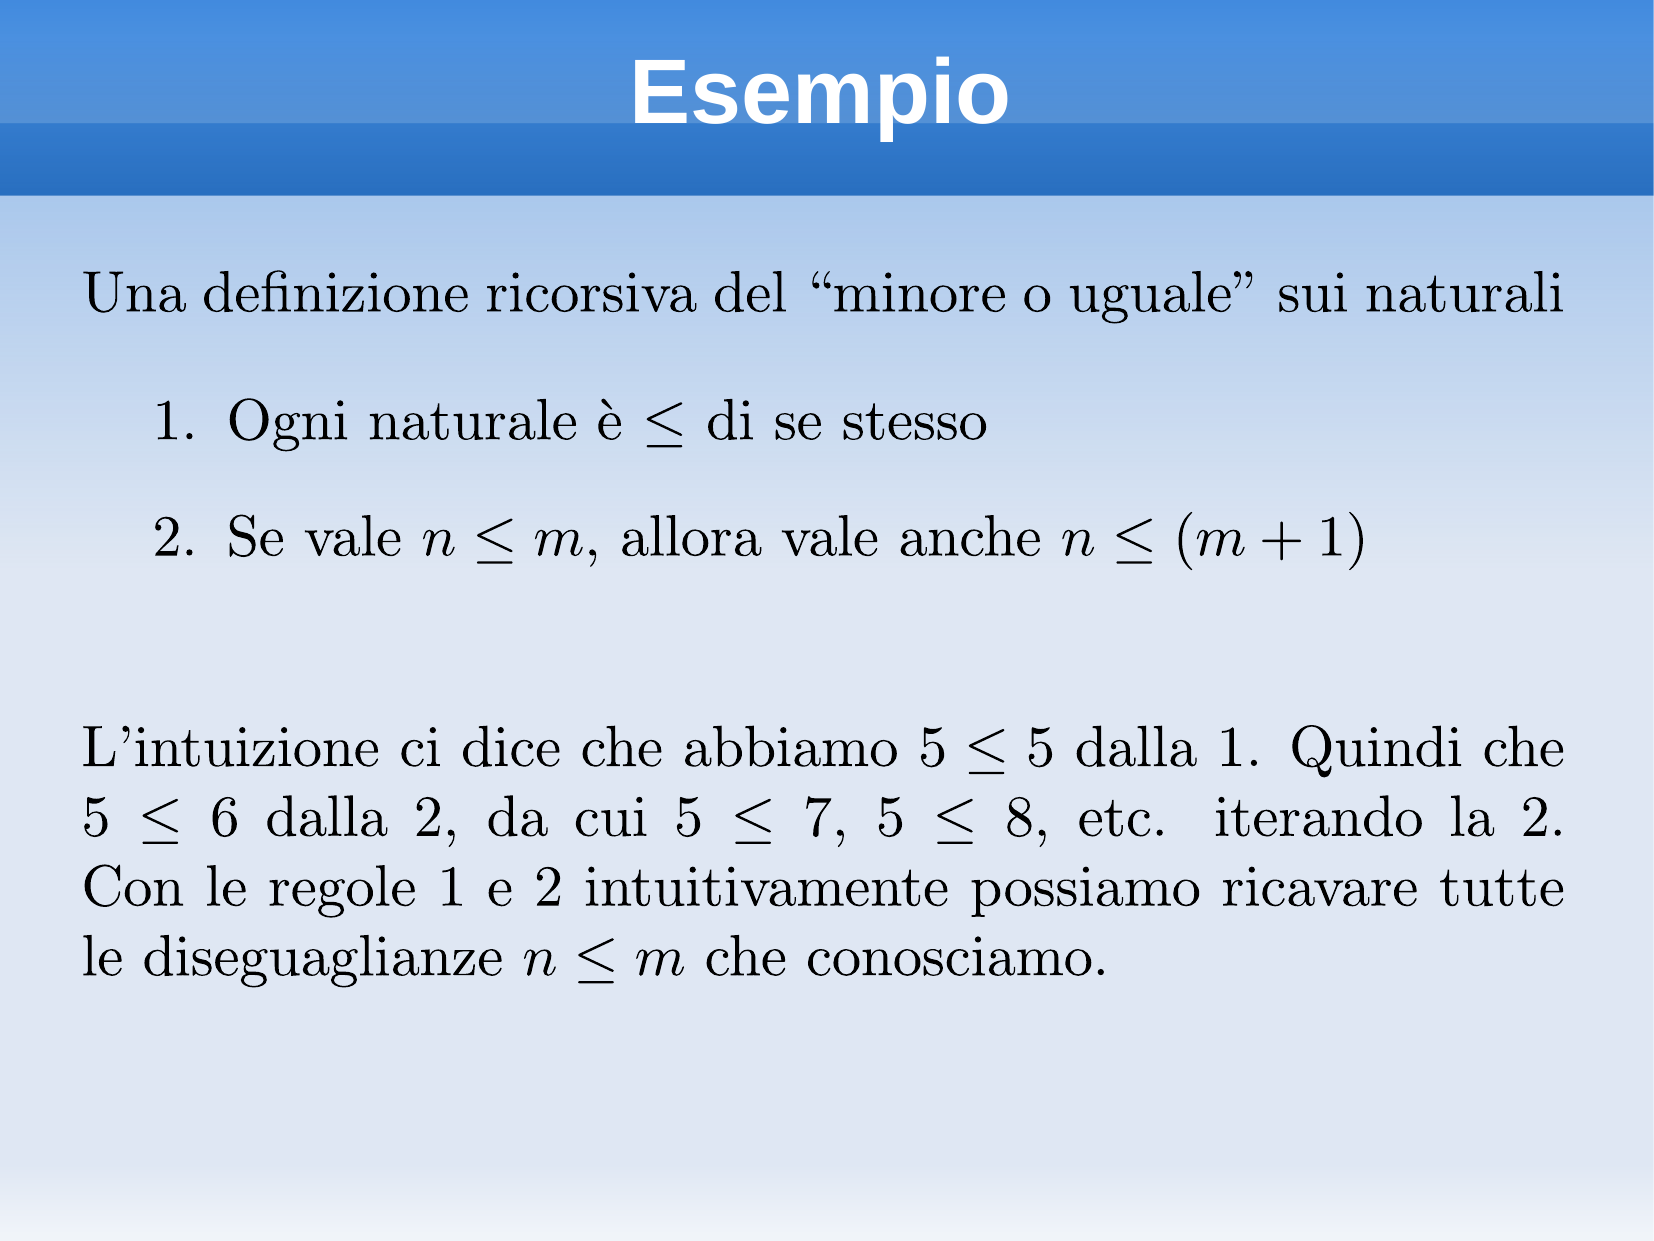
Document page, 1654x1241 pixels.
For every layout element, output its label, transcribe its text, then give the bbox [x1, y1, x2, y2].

picture [0, 0, 1654, 1241]
title Esempio [76, 0, 1565, 196]
text_box [81, 270, 1566, 988]
